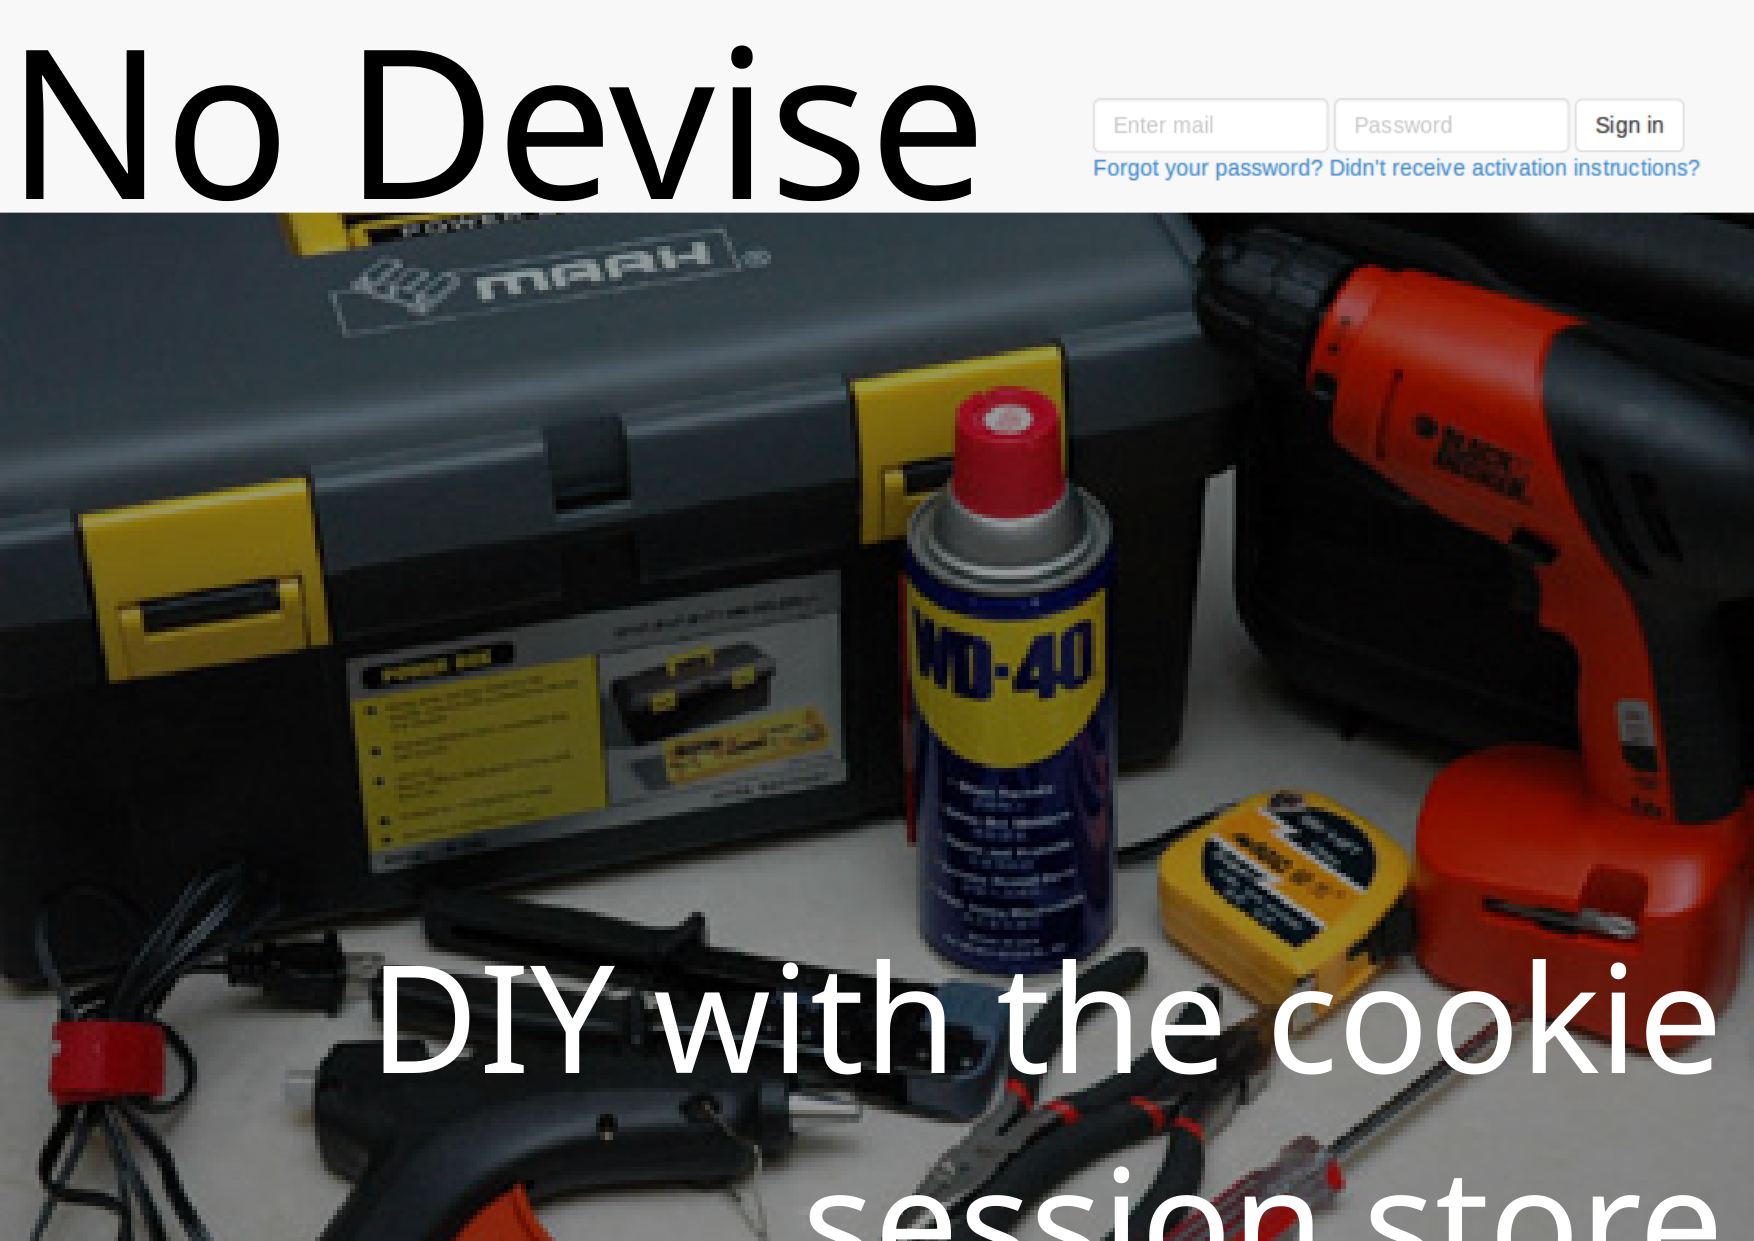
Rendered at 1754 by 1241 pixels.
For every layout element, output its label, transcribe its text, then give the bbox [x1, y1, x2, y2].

text_box No Devise [0, 0, 1754, 233]
picture [1073, 70, 1713, 187]
text_box [0, 233, 1754, 1241]
text_box DIY with the cookie session store [0, 905, 1739, 1241]
